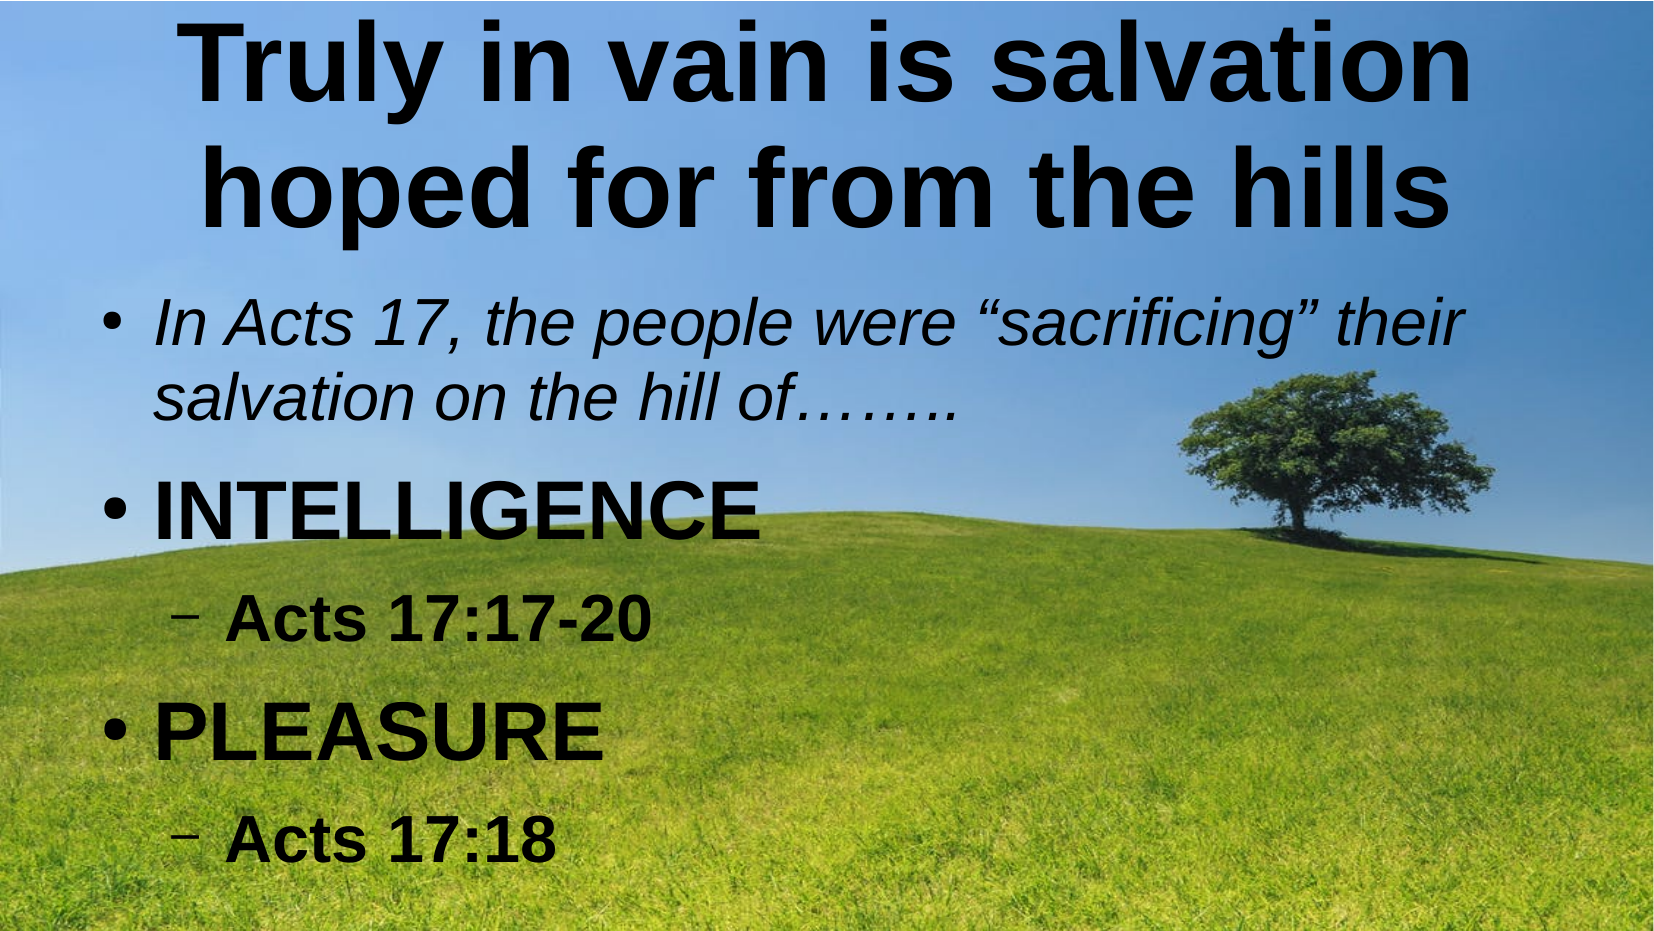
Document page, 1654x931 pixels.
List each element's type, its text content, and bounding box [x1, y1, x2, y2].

picture [0, 1, 1654, 931]
title Truly in vain is salvation hoped for from the hills [82, 0, 1571, 252]
list In Acts 17, the people were “sacrificing” their salvation on the hill of…….. INTELLIGENCE Acts 17:17-20 PLEASURE Acts 17:18 [82, 285, 1571, 886]
